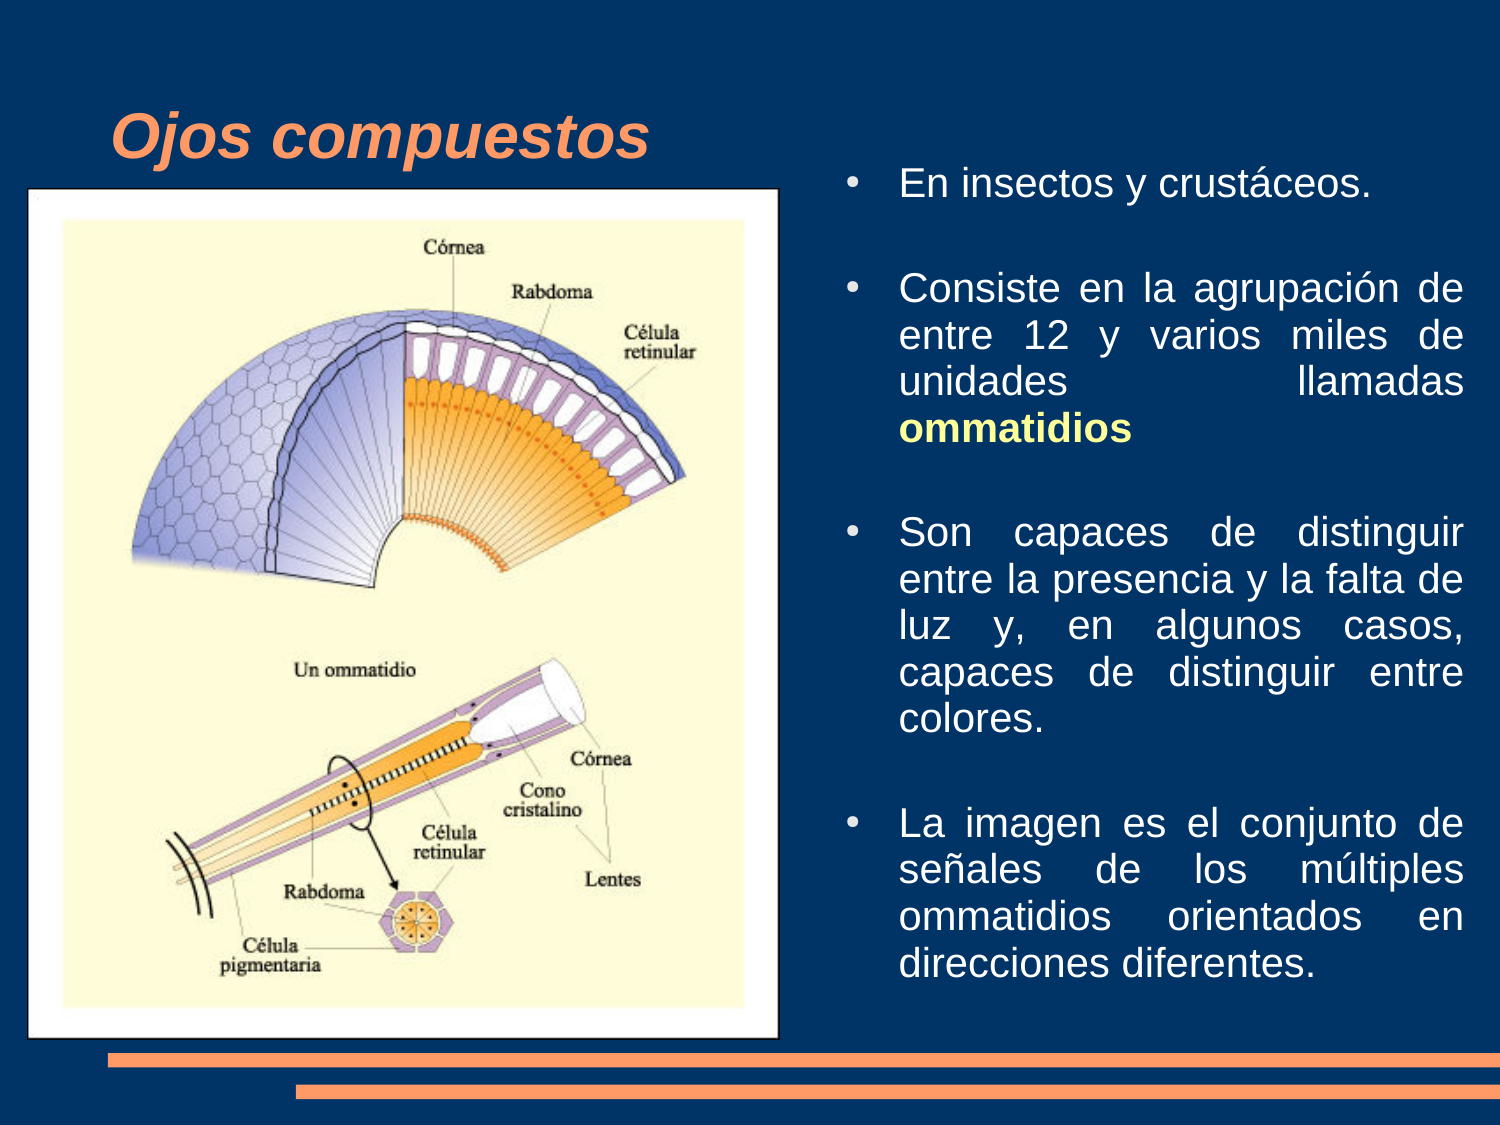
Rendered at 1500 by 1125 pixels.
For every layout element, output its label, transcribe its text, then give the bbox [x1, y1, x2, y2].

list En insectos y crustáceos. Consiste en la agrupación de entre 12 y varios miles de unidades llamadas ommatidios Son capaces de distinguir entre la presencia y la falta de luz y, en algunos casos, capaces de distinguir entre colores. La imagen es el conjunto de señales de los múltiples ommatidios orientados en direcciones diferentes. [827, 160, 1465, 1096]
title Ojos compuestos [110, 41, 1392, 230]
picture [27, 188, 780, 1040]
